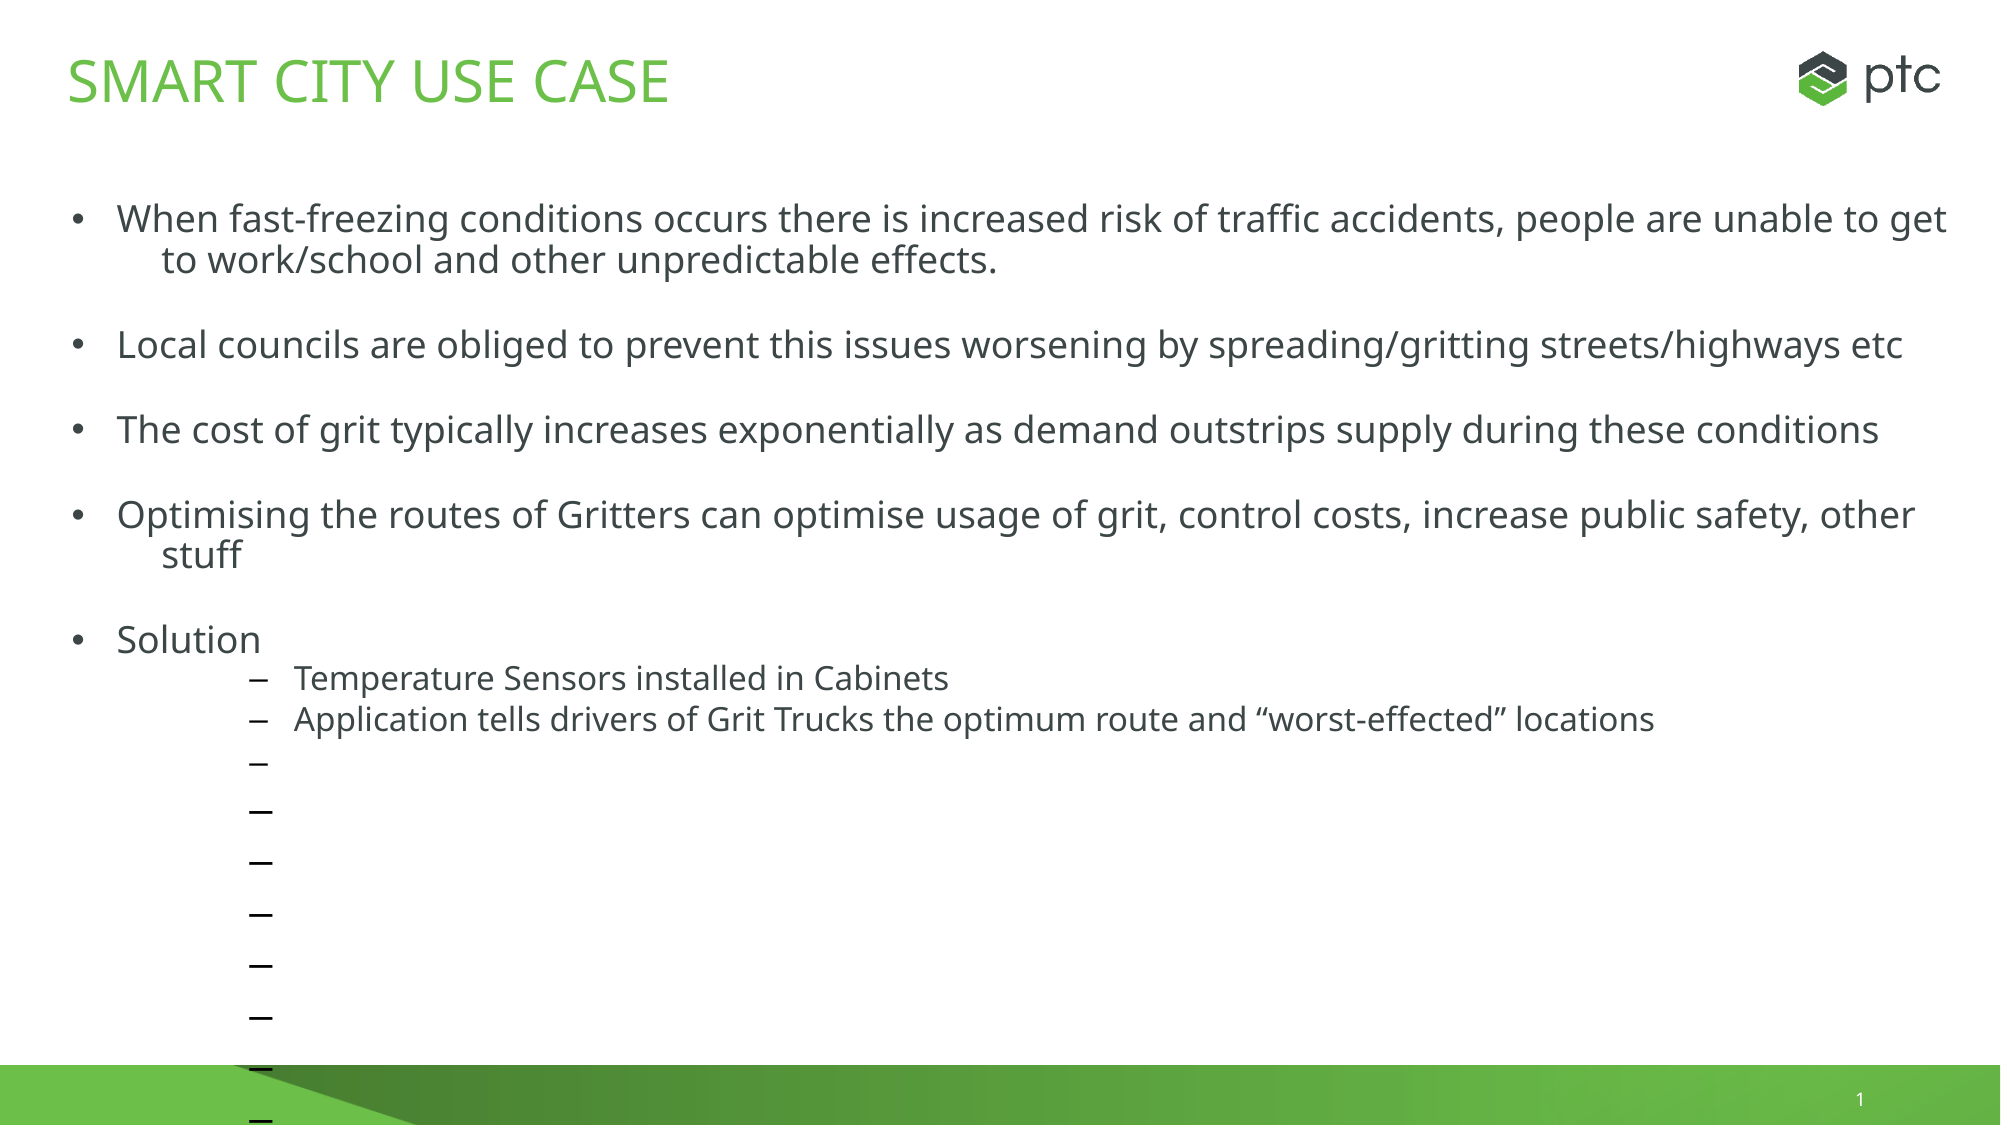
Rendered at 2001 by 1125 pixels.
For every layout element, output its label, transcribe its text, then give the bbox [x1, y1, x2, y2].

title Smart City Use Case [67, 56, 1751, 114]
list When fast-freezing conditions occurs there is increased risk of traffic accidents, people are unable to get to work/school and other unpredictable effects. Local councils are obliged to prevent this issues worsening by spreading/gritting streets/highways etc The cost of grit typically increases exponentially as demand outstrips supply during these conditions Optimising the routes of Gritters can optimise usage of grit, control costs, increase public safety, other stuff Solution Temperature Sensors installed in Cabinets Application tells drivers of Grit Trucks the optimum route and “worst-effected” locations [71, 200, 1954, 1014]
